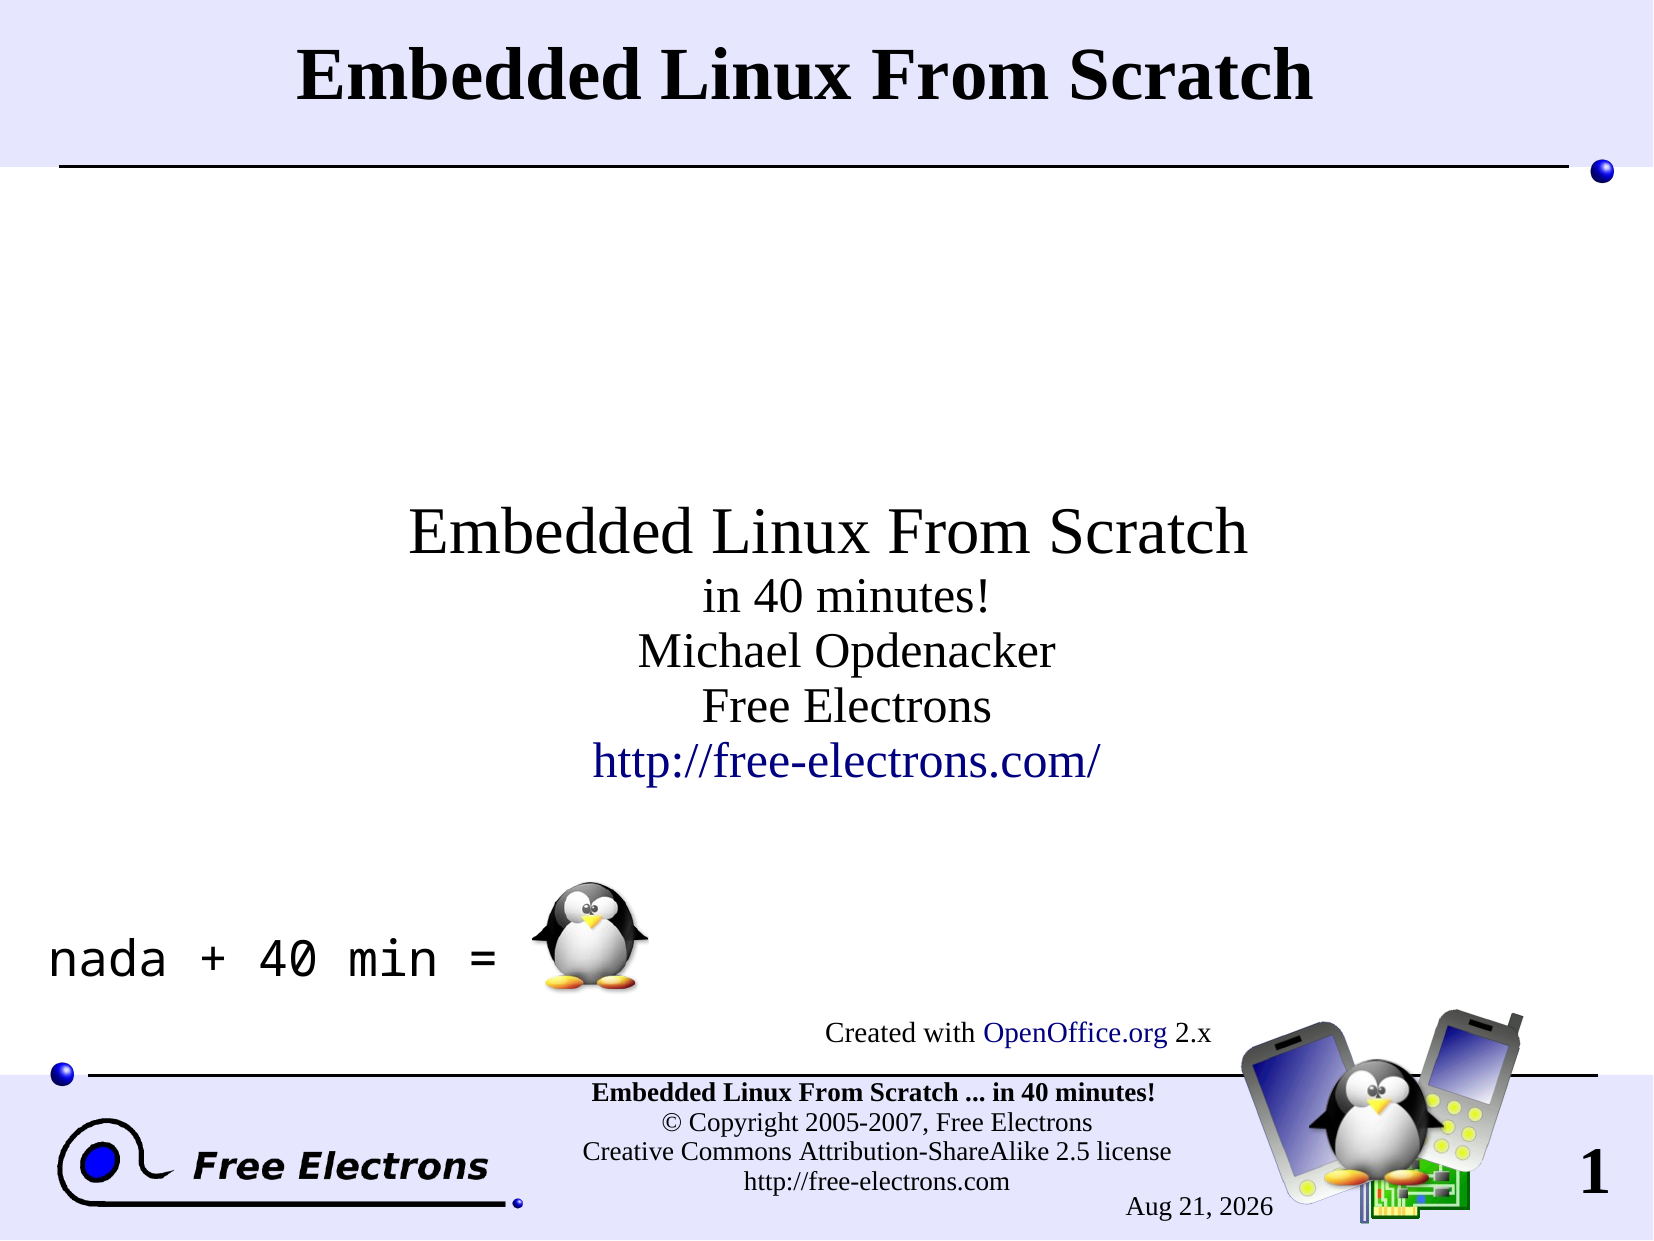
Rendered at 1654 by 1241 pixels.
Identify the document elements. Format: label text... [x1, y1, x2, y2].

text_box nada + 40 min = [48, 922, 500, 981]
title Embedded Linux From Scratch [60, 18, 1551, 132]
subtitle Embedded Linux From Scratch in 40 minutes! Michael Opdenacker Free Electrons http://free-electrons.com/ [105, 216, 1518, 1066]
text_box Created with OpenOffice.org 2.x [825, 1016, 1230, 1057]
picture [1231, 1007, 1538, 1241]
picture [531, 878, 649, 996]
picture [50, 1107, 527, 1216]
